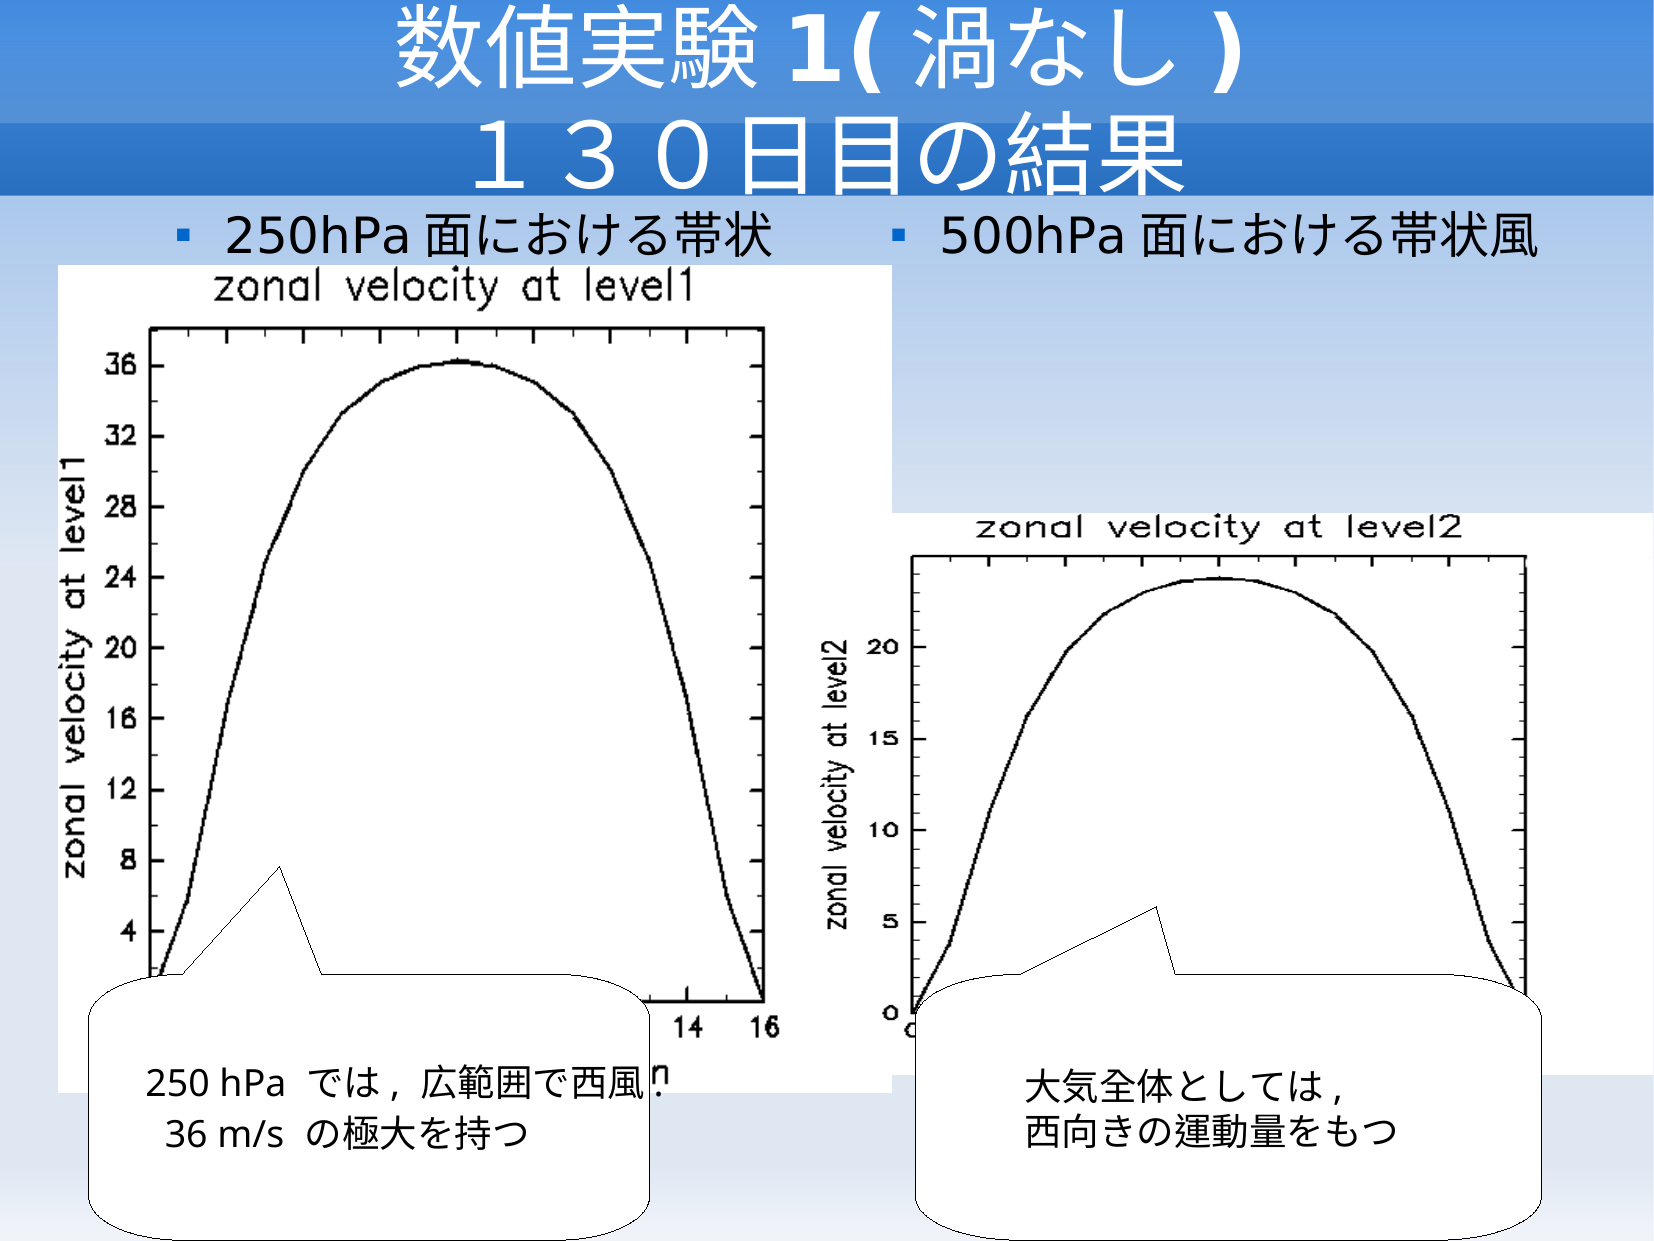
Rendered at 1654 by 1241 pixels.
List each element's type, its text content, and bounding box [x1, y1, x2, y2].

text_box 250 hPa では, 広範囲で西風. 36 m/s の極大を持つ [88, 866, 650, 1241]
title 数値実験1(渦なし) １３０日目の結果 [76, 0, 1565, 211]
picture [0, 0, 1654, 1241]
text_box 大気全体としては, 西向きの運動量をもつ [915, 906, 1542, 1241]
list 500hPa面における帯状風 [797, 207, 1636, 1012]
list 250hPa面における帯状風 [82, 207, 797, 265]
